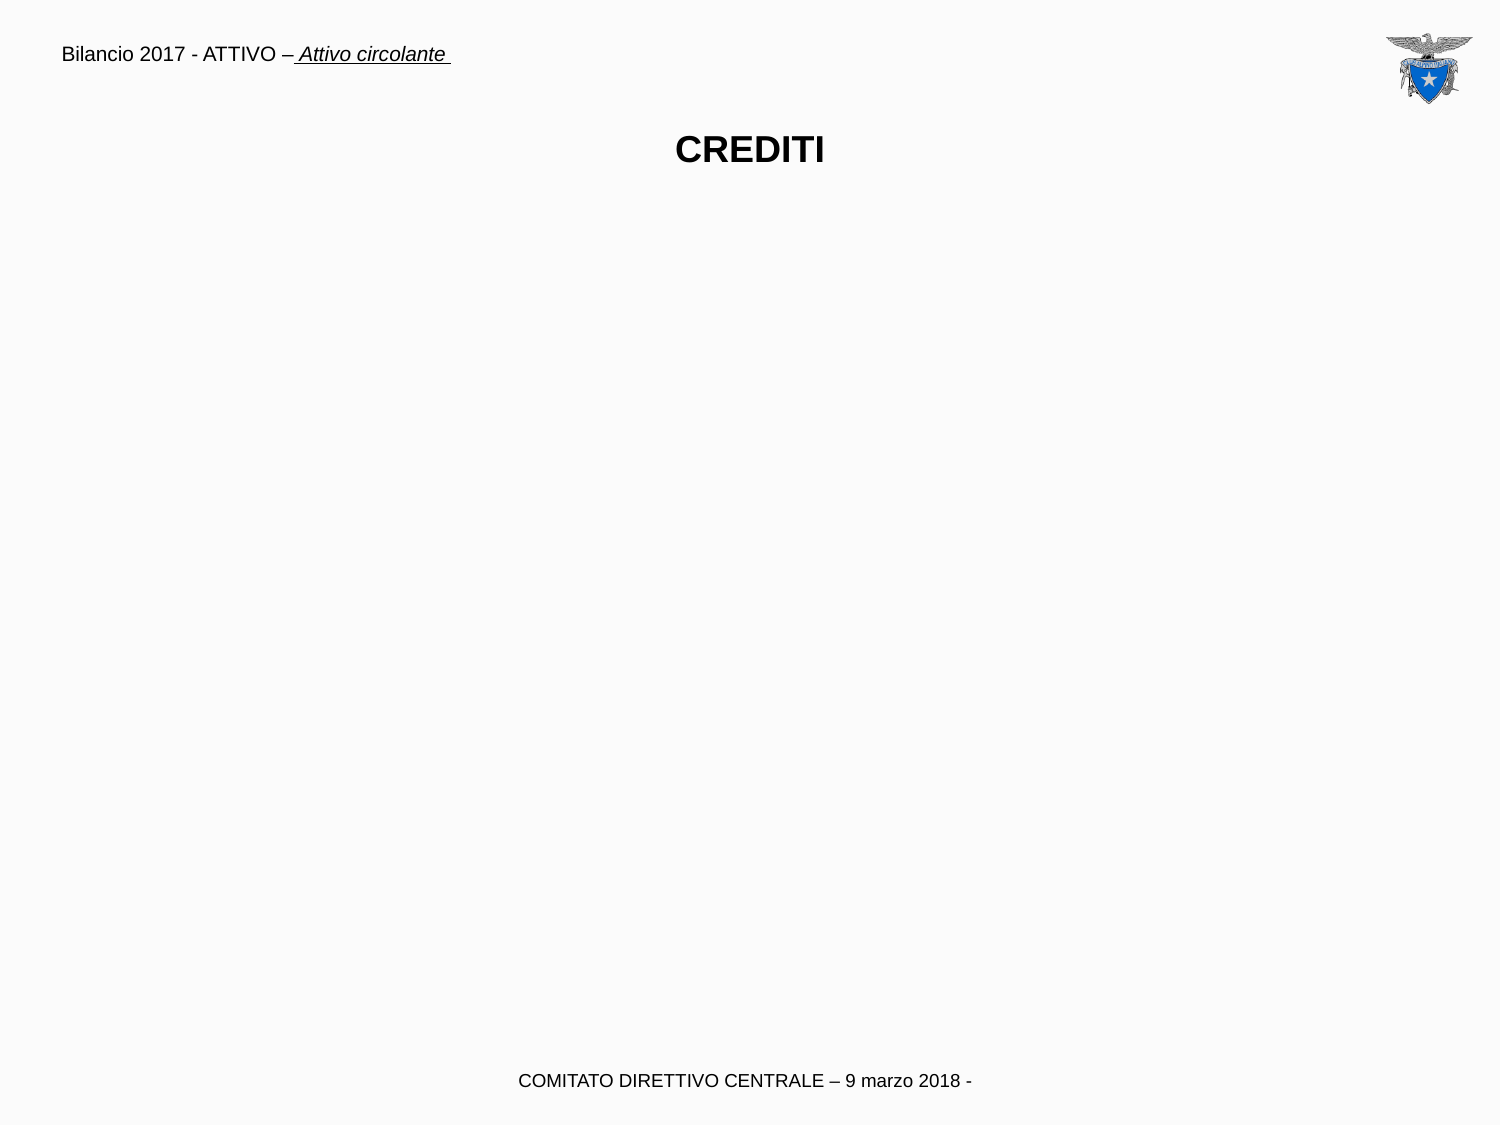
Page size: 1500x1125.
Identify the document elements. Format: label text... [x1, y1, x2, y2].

text_box Bilancio 2017 - ATTIVO – Attivo circolante [46, 35, 516, 76]
picture [1382, 29, 1477, 112]
text_box COMITATO DIRETTIVO CENTRALE – 9 marzo 2018 - [257, 1062, 1233, 1102]
text_box CREDITI [259, 128, 1241, 171]
